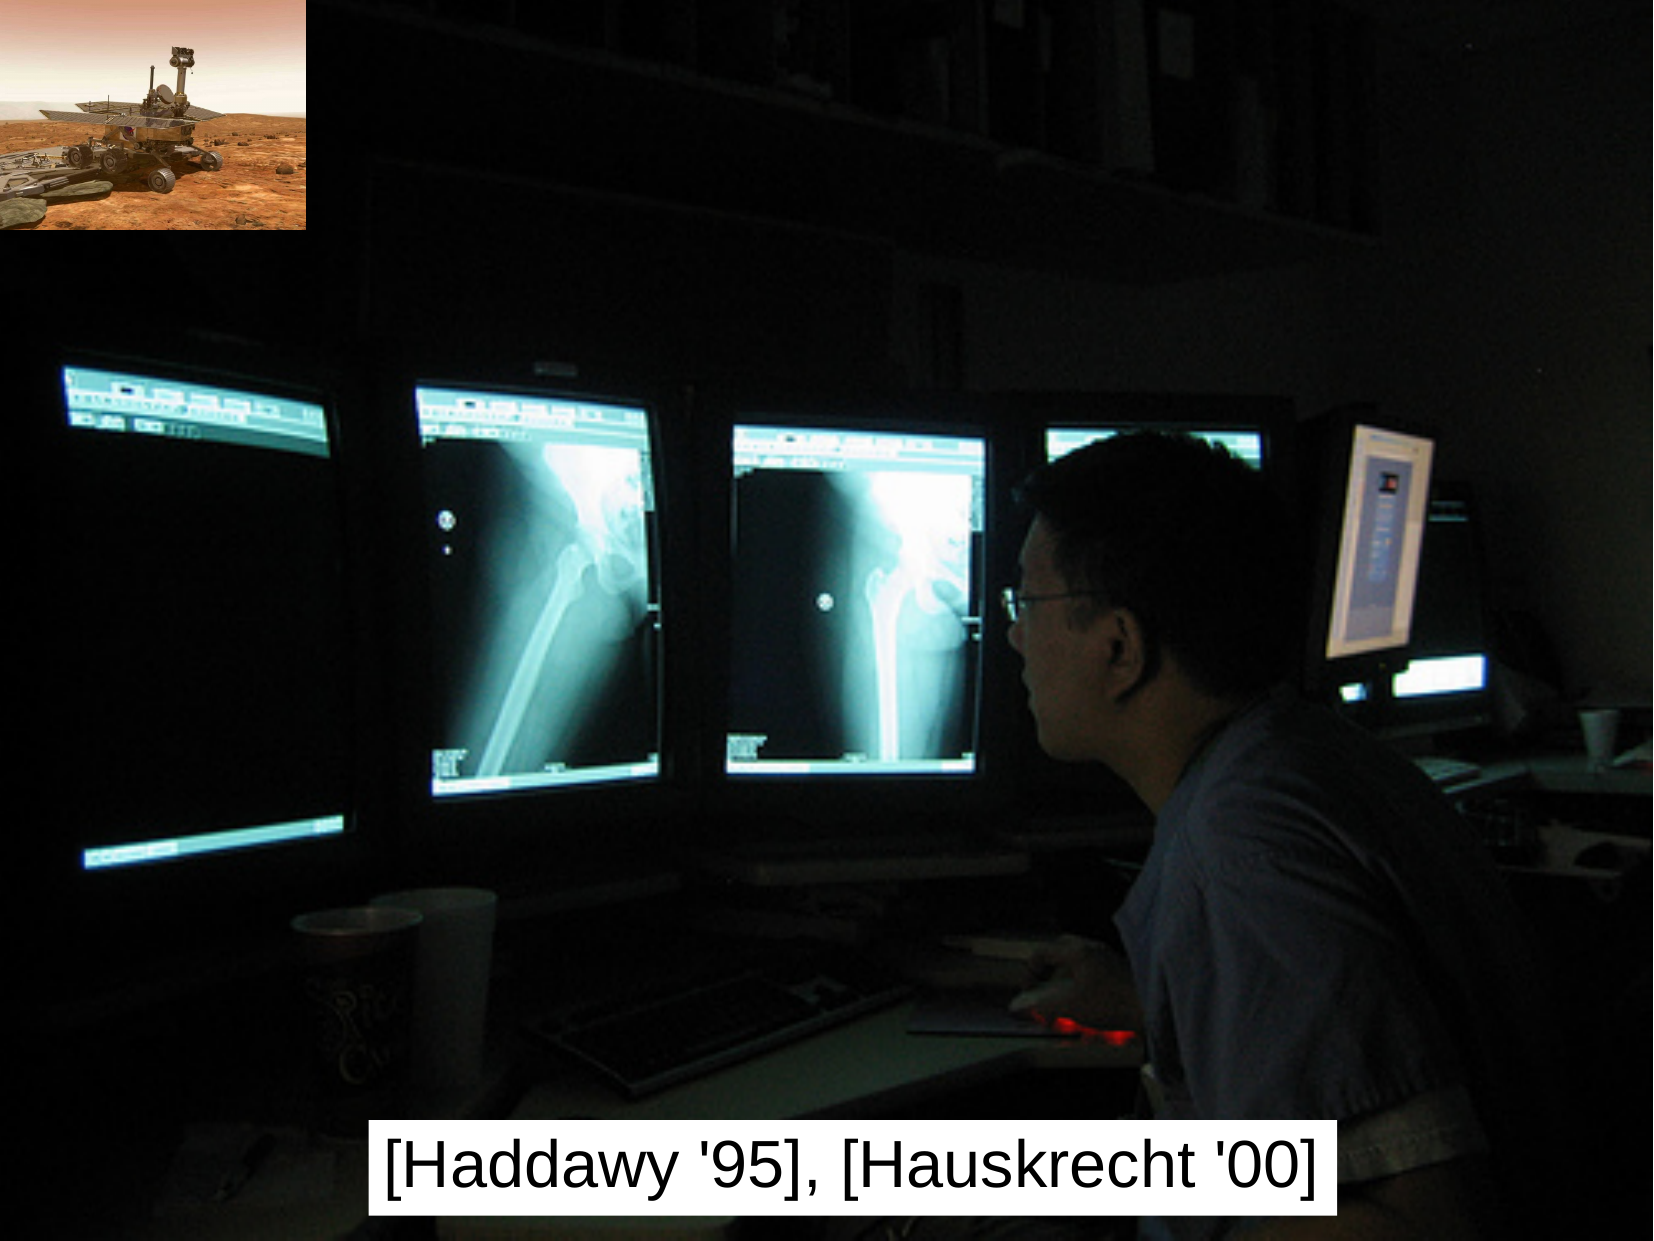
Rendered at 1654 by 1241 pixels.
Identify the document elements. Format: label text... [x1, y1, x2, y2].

picture [0, 0, 1653, 1241]
text_box [Haddawy '95], [Hauskrecht '00] [368, 1120, 1338, 1216]
